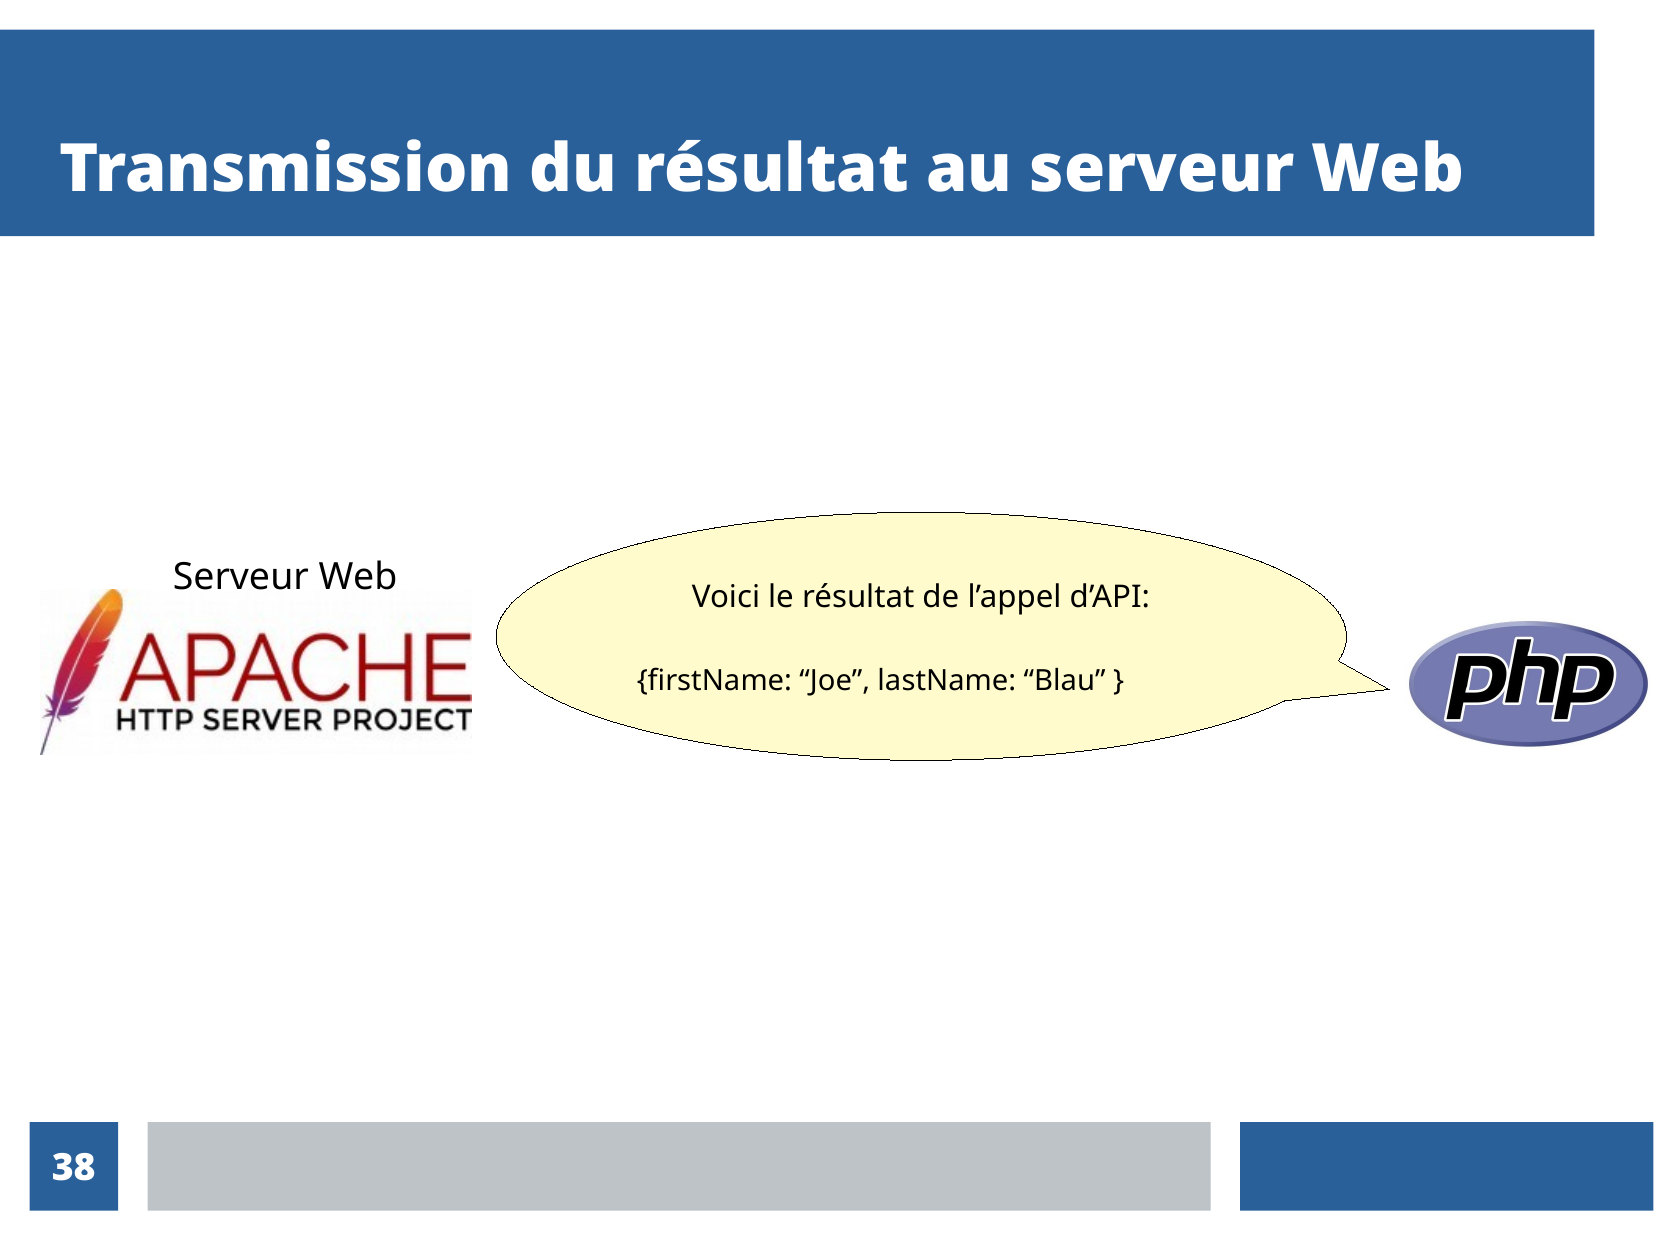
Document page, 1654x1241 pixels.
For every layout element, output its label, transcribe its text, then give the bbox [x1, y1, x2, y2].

title Transmission du résultat au serveur Web [59, 63, 1595, 212]
text_box Voici le résultat de l’appel d’API: {firstName: “Joe”, lastName: “Blau” } [496, 512, 1390, 761]
picture [40, 589, 472, 755]
picture [1405, 617, 1651, 751]
text_box Serveur Web [158, 542, 430, 601]
